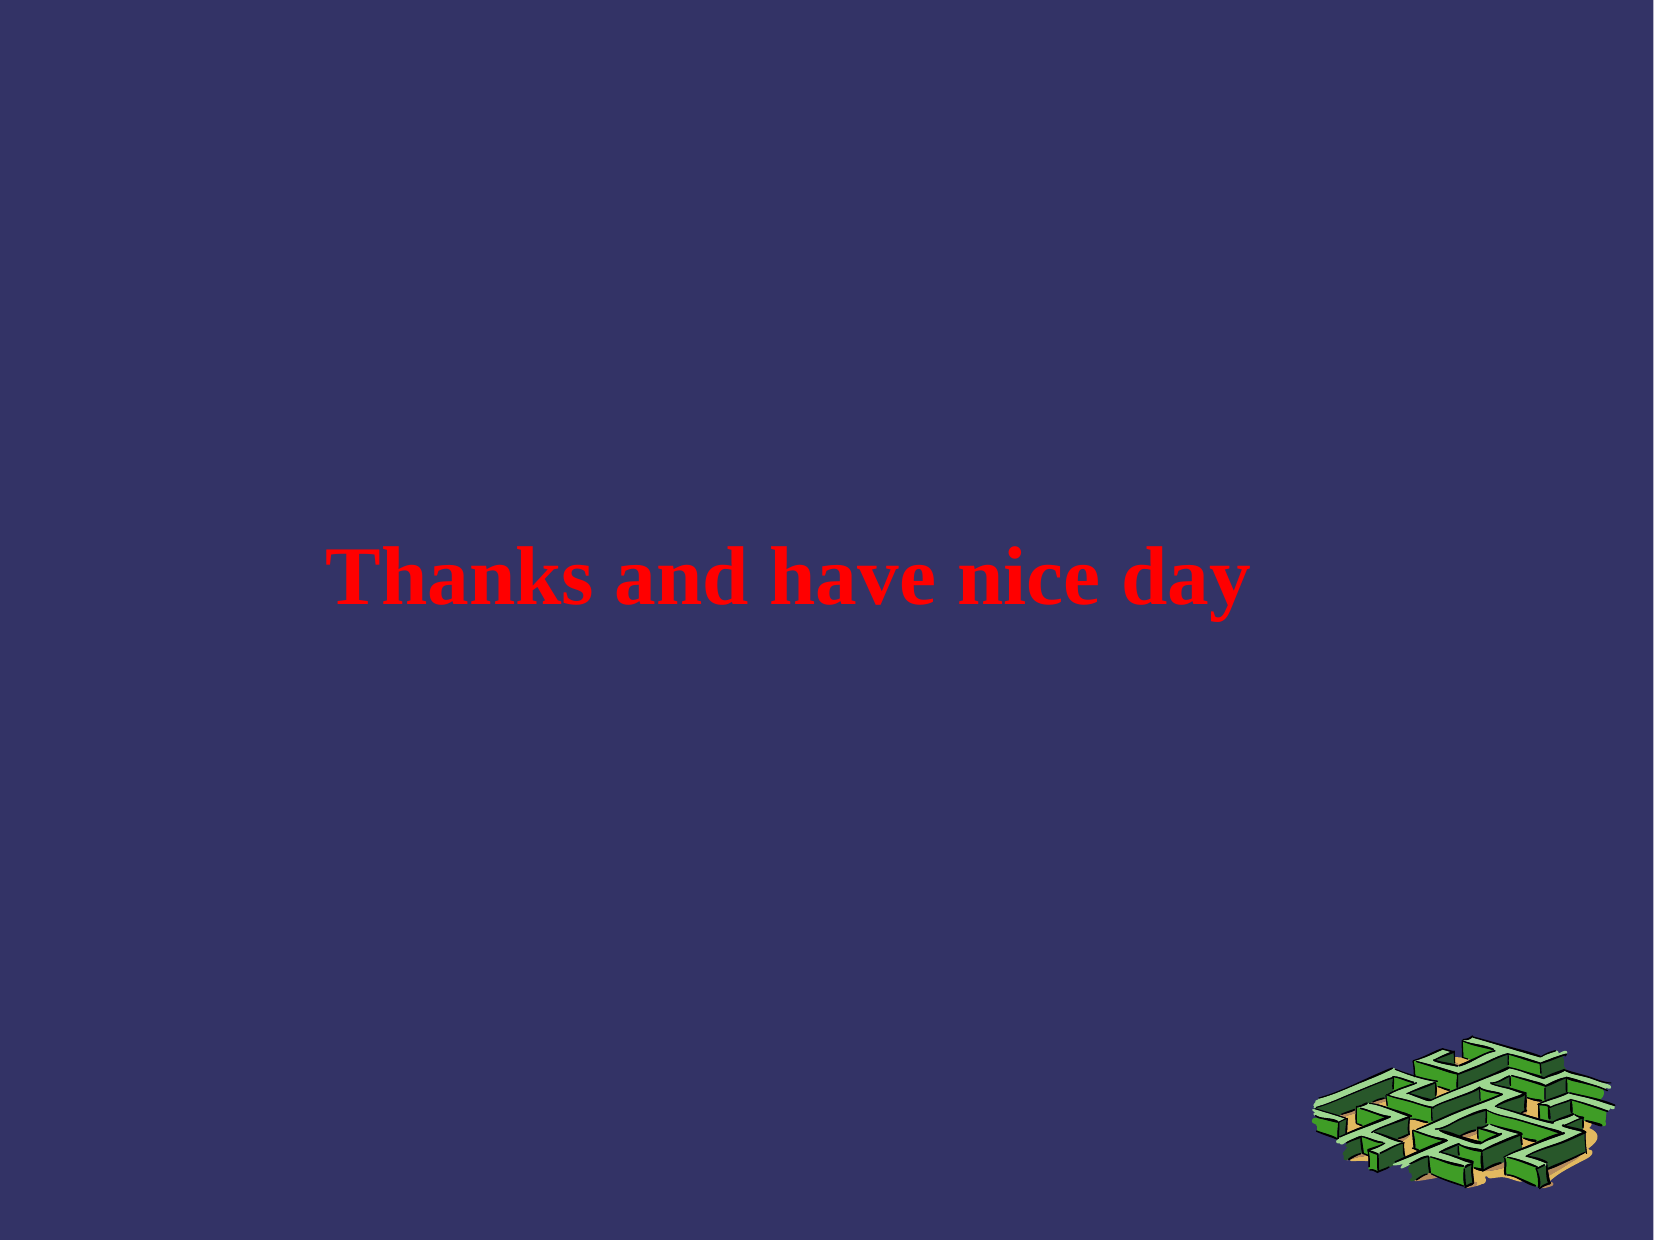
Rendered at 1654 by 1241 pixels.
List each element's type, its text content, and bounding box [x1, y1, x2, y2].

title Thanks and have nice day [82, 472, 1495, 680]
